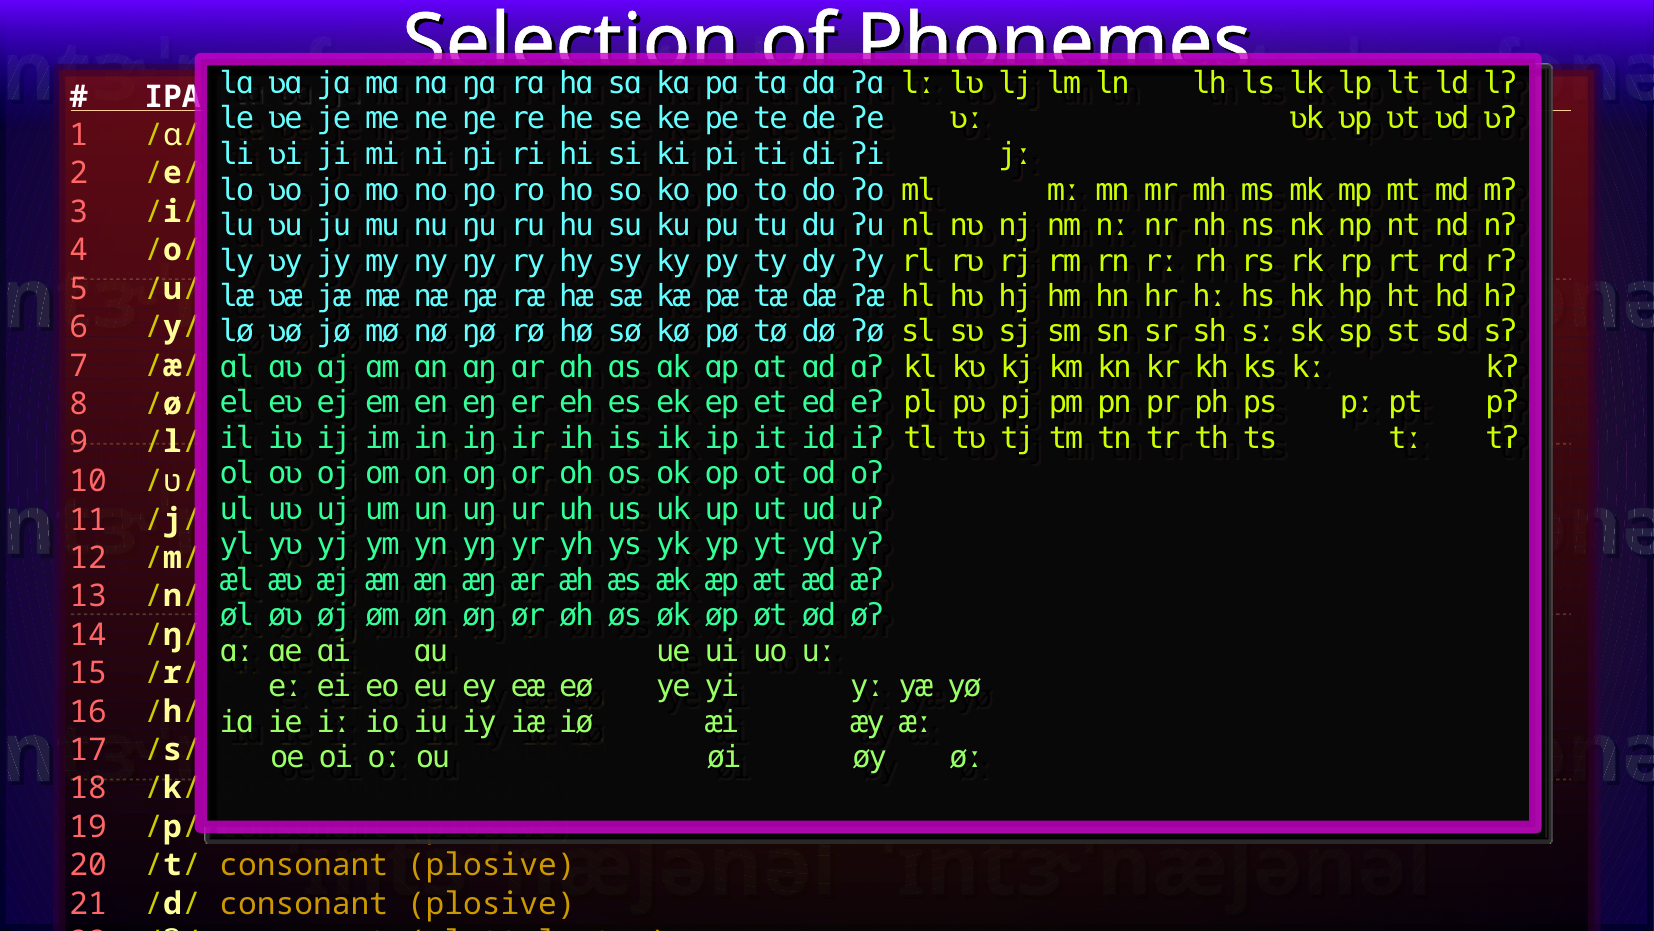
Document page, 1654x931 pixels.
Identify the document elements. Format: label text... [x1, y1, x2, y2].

title Selection of Phonemes [0, 0, 1654, 130]
text_box lɑ ʋɑ jɑ mɑ nɑ ŋɑ rɑ hɑ sɑ kɑ pɑ tɑ dɑ ʔɑ lː lʋ lj lm ln lh ls lk lp lt ld lʔ le ʋe je me ne ŋe re he se ke pe te de ʔe ʋː ʋk ʋp ʋt ʋd ʋʔ li ʋi ji mi ni ŋi ri hi si ki pi ti di ʔi jː lo ʋo jo mo no ŋo ro ho so ko po to do ʔo ml mː mn mr mh ms mk mp mt md mʔ lu ʋu ju mu nu ŋu ru hu su ku pu tu du ʔu nl nʋ nj nm nː nr nh ns nk np nt nd nʔ ly ʋy jy my ny ŋy ry hy sy ky py ty dy ʔy rl rʋ rj rm rn rː rh rs rk rp rt rd rʔ læ ʋæ jæ mæ næ ŋæ ræ hæ sæ kæ pæ tæ dæ ʔæ hl hʋ hj hm hn hr hː hs hk hp ht hd hʔ lø ʋø jø mø nø ŋø rø hø sø kø pø tø dø ʔø sl sʋ sj sm sn sr sh sː sk sp st sd sʔ ɑl ɑʋ ɑj ɑm ɑn ɑŋ ɑr ɑh ɑs ɑk ɑp ɑt ɑd ɑʔ kl kʋ kj km kn kr kh ks kː kʔ el eʋ ej em en eŋ er eh es ek ep et ed eʔ pl pʋ pj pm pn pr ph ps pː pt pʔ il iʋ ij im in iŋ ir ih is ik ip it id iʔ tl tʋ tj tm tn tr th ts tː tʔ ol oʋ oj om on oŋ or oh os ok op ot od oʔ ul uʋ uj um un uŋ ur uh us uk up ut ud uʔ yl yʋ yj ym yn yŋ yr yh ys yk yp yt yd yʔ æl æʋ æj æm æn æŋ ær æh æs æk æp æt æd æʔ øl øʋ øj øm øn øŋ ør øh øs øk øp øt ød øʔ ɑː ɑe ɑi ɑu ue ui uo uː eː ei eo eu ey eæ eø ye yi yː yæ yø iɑ ie iː io iu iy iæ iø æi æy æː oe oi oː ou øi øy øː [200, 59, 1536, 827]
text_box # IPA Category 1 /ɑ/ vowel 2 /e/ vowel 3 /i/ vowel 4 /o/ vowel 5 /u/ vowel 6 /y/ vowel 7 /æ/ vowel 8 /ø/ vowel 9 /l/ consonant (approximant) 10 /ʋ/ consonant (approximant) 11 /j/ consonant (approximant) 12 /m/ consonant (nasal) 13 /n/ consonant (nasal) 14 /ŋ/ consonant (nasal) 15 /r/ consonant (trill) 16 /h/ consonant (fricative) 17 /s/ consonant (fricative) 18 /k/ consonant (plosive) 19 /p/ consonant (plosive) 20 /t/ consonant (plosive) 21 /d/ consonant (plosive) 22 /ʔ/ consonant (glottal stop) [59, 70, 1595, 898]
